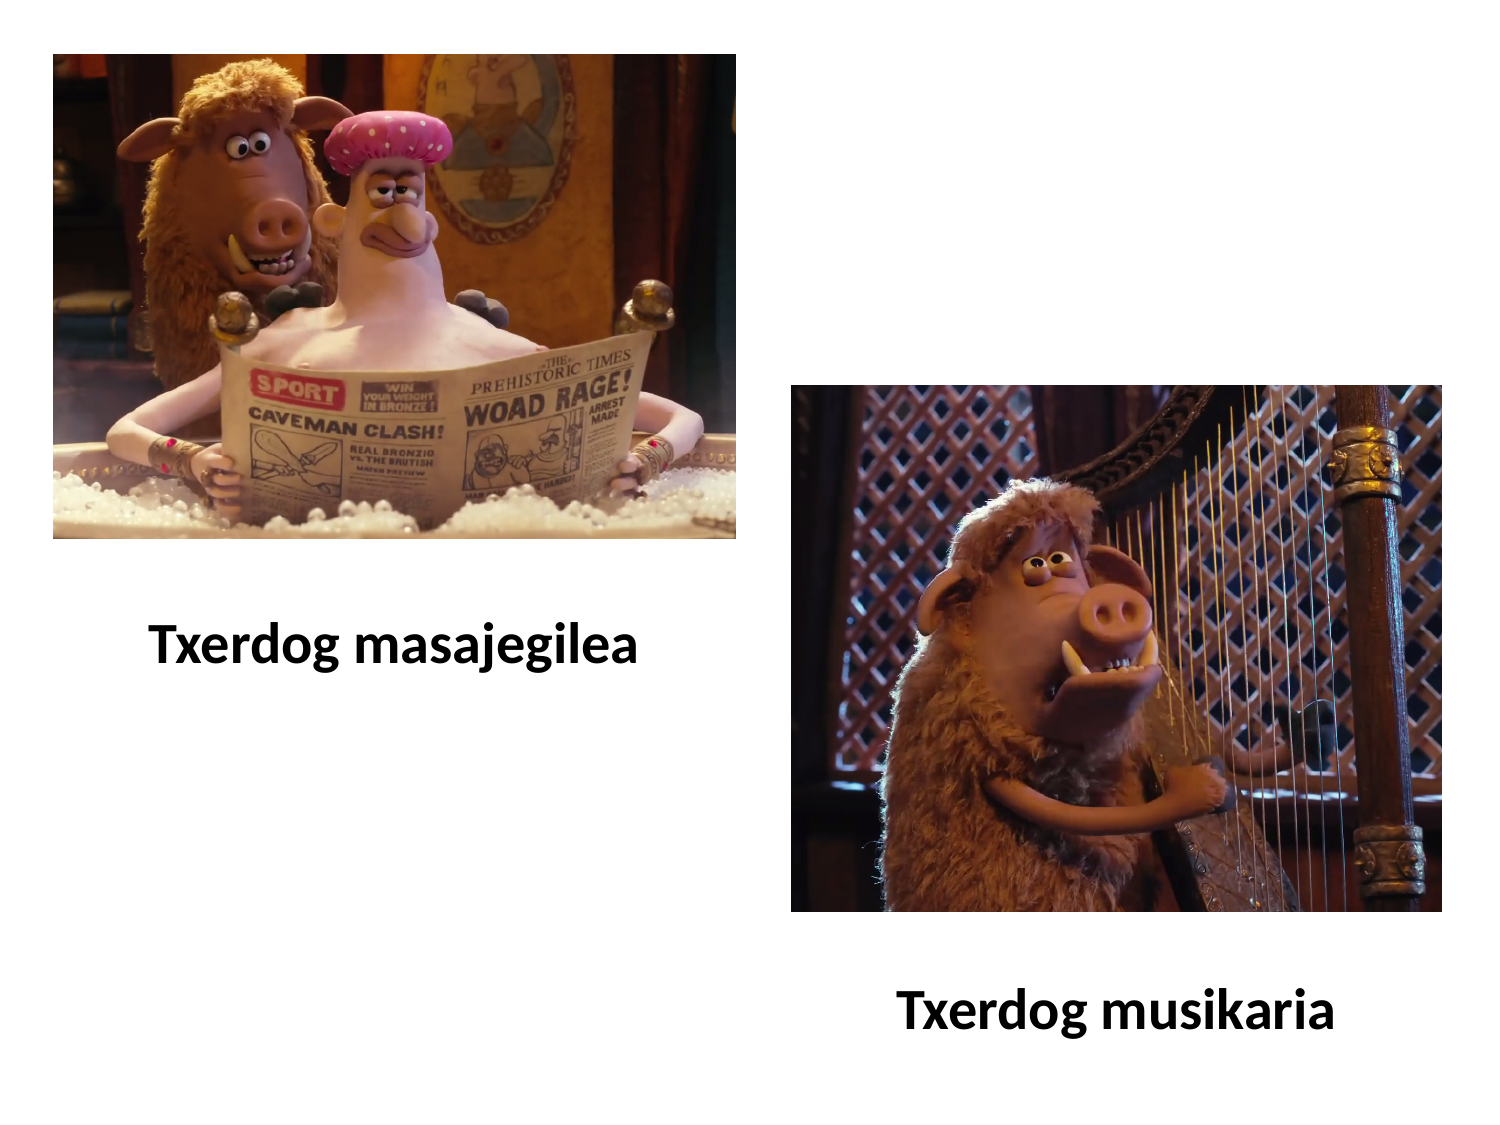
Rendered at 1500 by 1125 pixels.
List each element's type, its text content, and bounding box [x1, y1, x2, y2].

text_box Txerdog masajegilea [53, 597, 736, 683]
picture [791, 385, 1442, 912]
picture [53, 54, 736, 539]
text_box Txerdog musikaria [791, 964, 1442, 1049]
